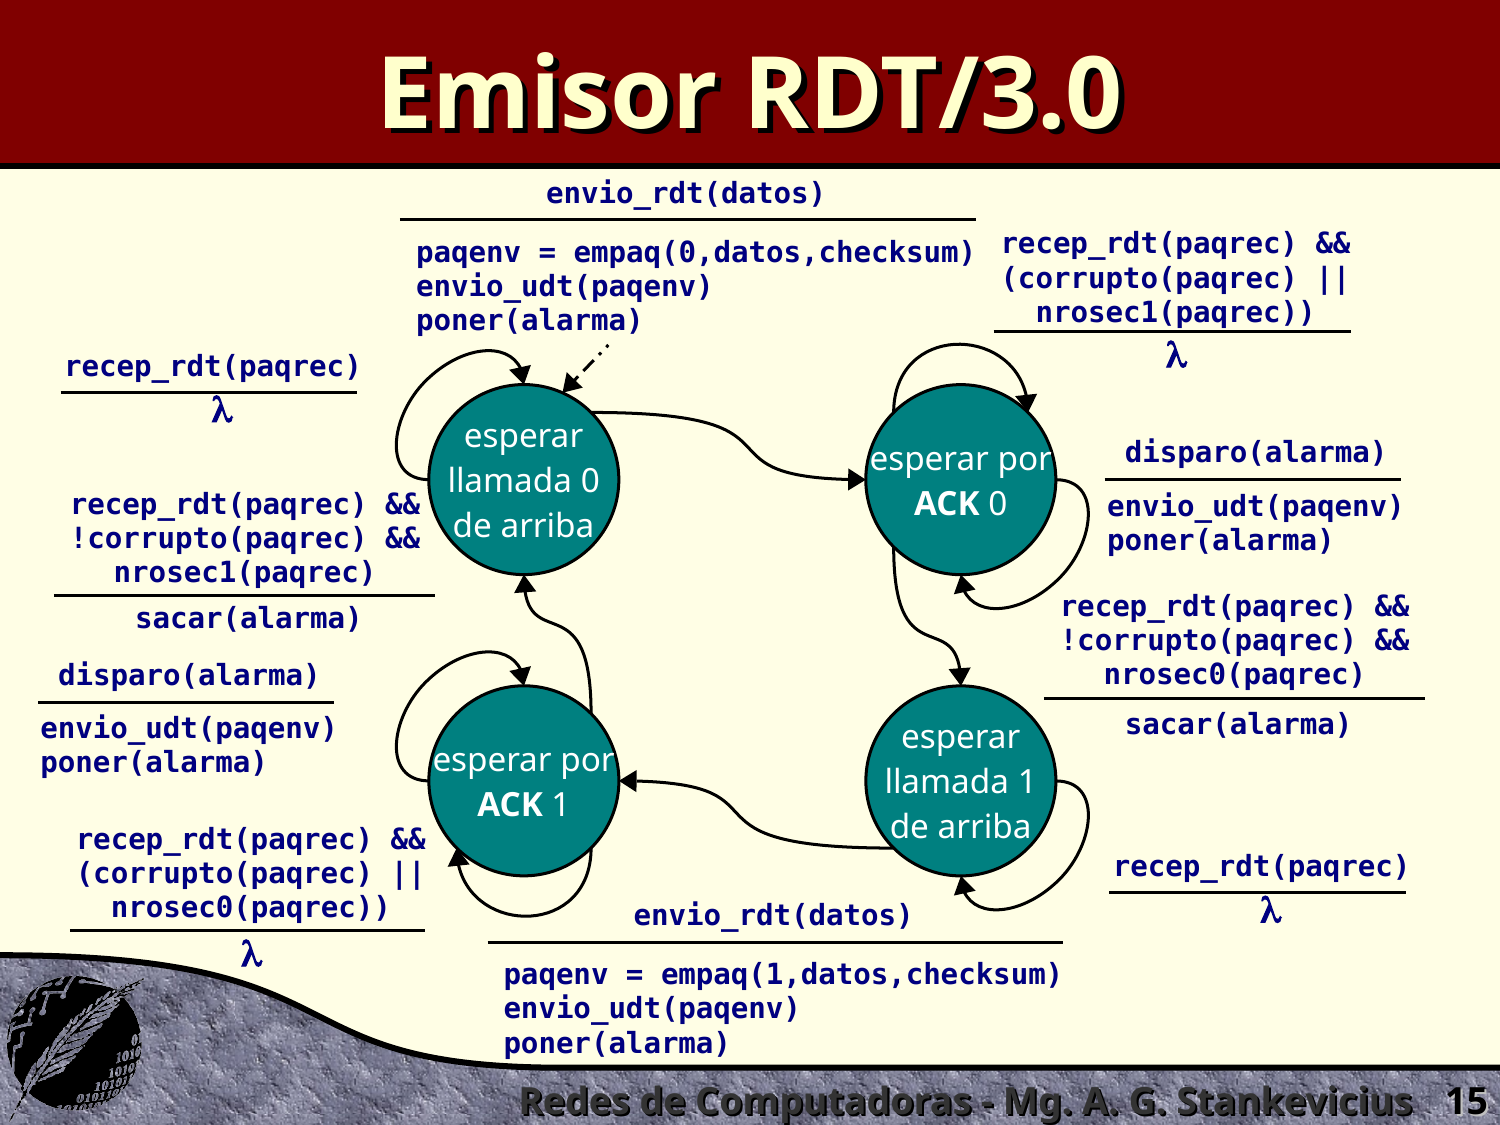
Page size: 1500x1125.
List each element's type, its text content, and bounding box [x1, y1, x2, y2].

text_box  [1151, 333, 1203, 398]
text_box envio_udt(paqenv) poner(alarma) [25, 703, 353, 788]
text_box envio_rdt(datos) [618, 891, 929, 941]
text_box disparo(alarma) [43, 650, 336, 700]
text_box recep_rdt(paqrec) [49, 341, 377, 391]
picture [0, 959, 1500, 1125]
text_box esperar llamada 1 de arriba [865, 685, 1056, 876]
text_box disparo(alarma) [1109, 428, 1403, 478]
text_box esperar por ACK 0 [865, 384, 1056, 575]
text_box paqenv = empaq(1,datos,checksum) envio_udt(paqenv) poner(alarma) [488, 950, 1079, 1068]
text_box recep_rdt(paqrec) && !corrupto(paqrec) && nrosec0(paqrec) [1045, 581, 1425, 700]
text_box recep_rdt(paqrec) && !corrupto(paqrec) && nrosec1(paqrec) [55, 479, 435, 598]
text_box envio_rdt(datos) [531, 168, 841, 218]
text_box esperar llamada 0 de arriba [428, 384, 619, 575]
text_box recep_rdt(paqrec) [1098, 841, 1426, 891]
picture [790, 1100, 795, 1110]
text_box recep_rdt(paqrec) && (corrupto(paqrec) || nrosec1(paqrec)) [985, 219, 1366, 338]
text_box recep_rdt(paqrec) && (corrupto(paqrec) || nrosec0(paqrec)) [61, 814, 441, 933]
text_box paqenv = empaq(0,datos,checksum) envio_udt(paqenv) poner(alarma) [401, 227, 991, 346]
text_box  [226, 932, 279, 997]
title Emisor RDT/3.0 [15, 5, 1485, 160]
picture [1047, 1100, 1054, 1110]
text_box esperar por ACK 1 [428, 685, 619, 876]
text_box  [1245, 888, 1298, 953]
text_box sacar(alarma) [120, 598, 378, 644]
text_box  [196, 388, 249, 453]
text_box sacar(alarma) [1110, 700, 1368, 749]
text_box envio_udt(paqenv) poner(alarma) [1092, 481, 1420, 565]
